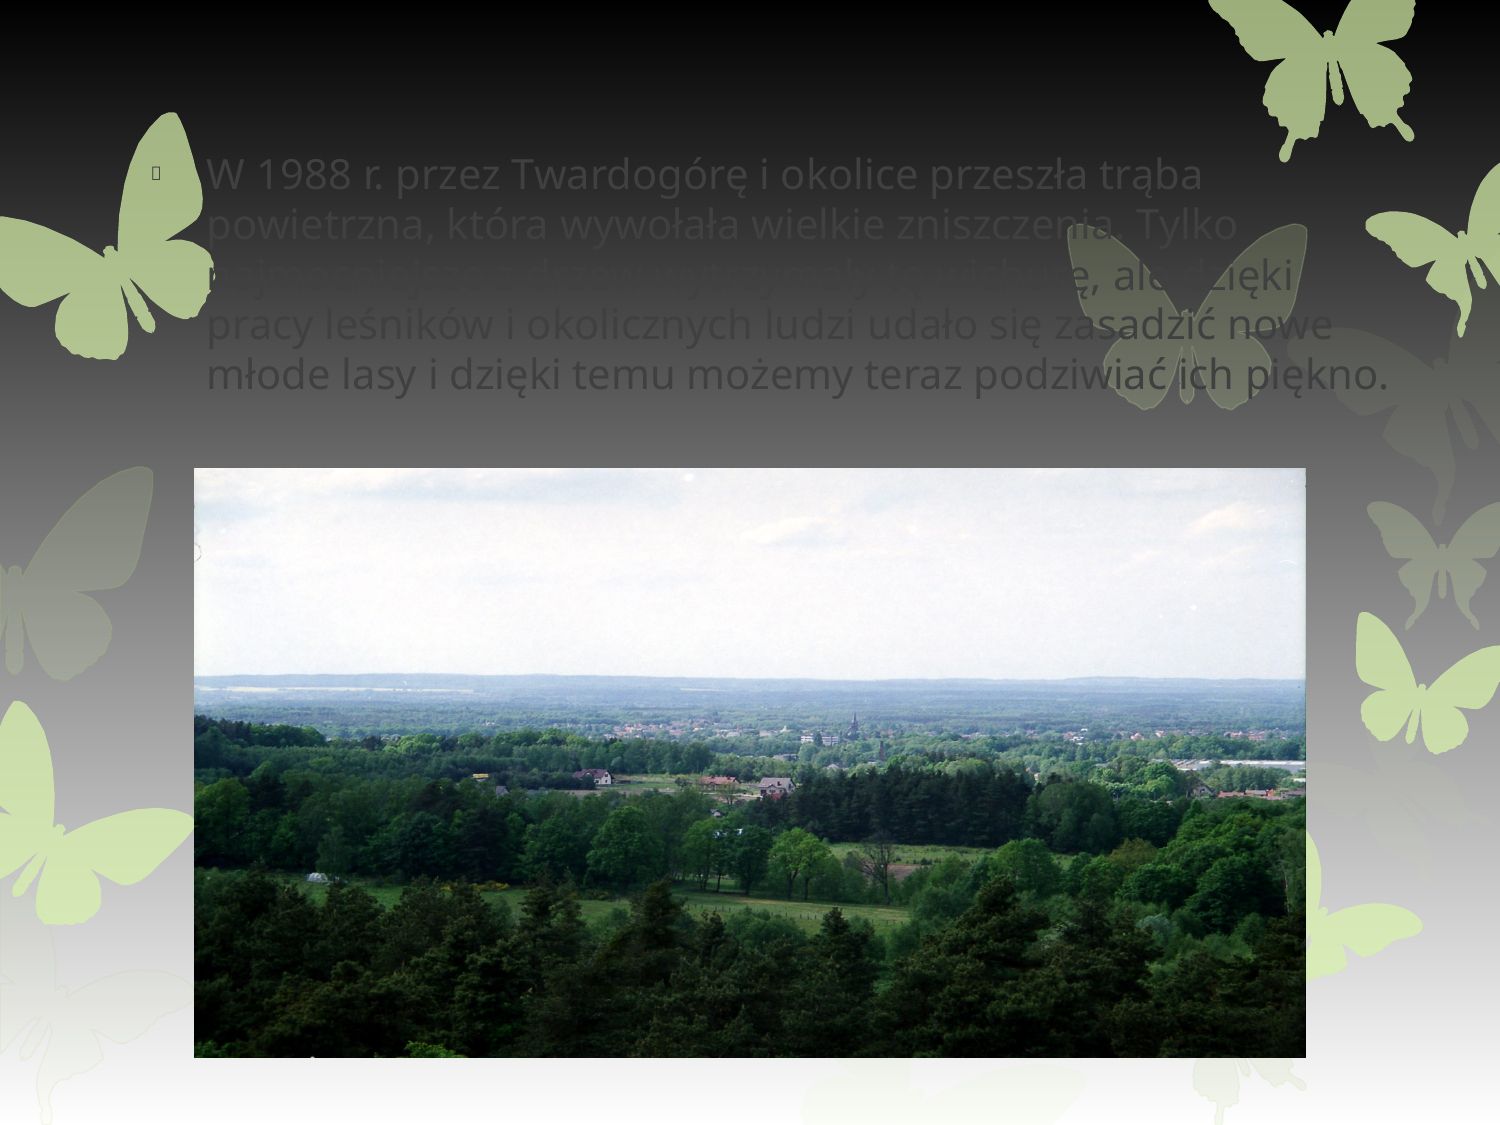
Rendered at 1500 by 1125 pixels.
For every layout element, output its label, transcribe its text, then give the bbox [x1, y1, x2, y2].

picture [194, 480, 1306, 1058]
list W 1988 r. przez Twardogórę i okolice przeszła trąba powietrzna, która wywołała wielkie zniszczenia. Tylko najmocniejsze z drzew wytrzymały tę wichurę, ale dzięki pracy leśników i okolicznych ludzi udało się zasadzić nowe młode lasy i dzięki temu możemy teraz podziwiać ich piękno. [135, 140, 1424, 480]
